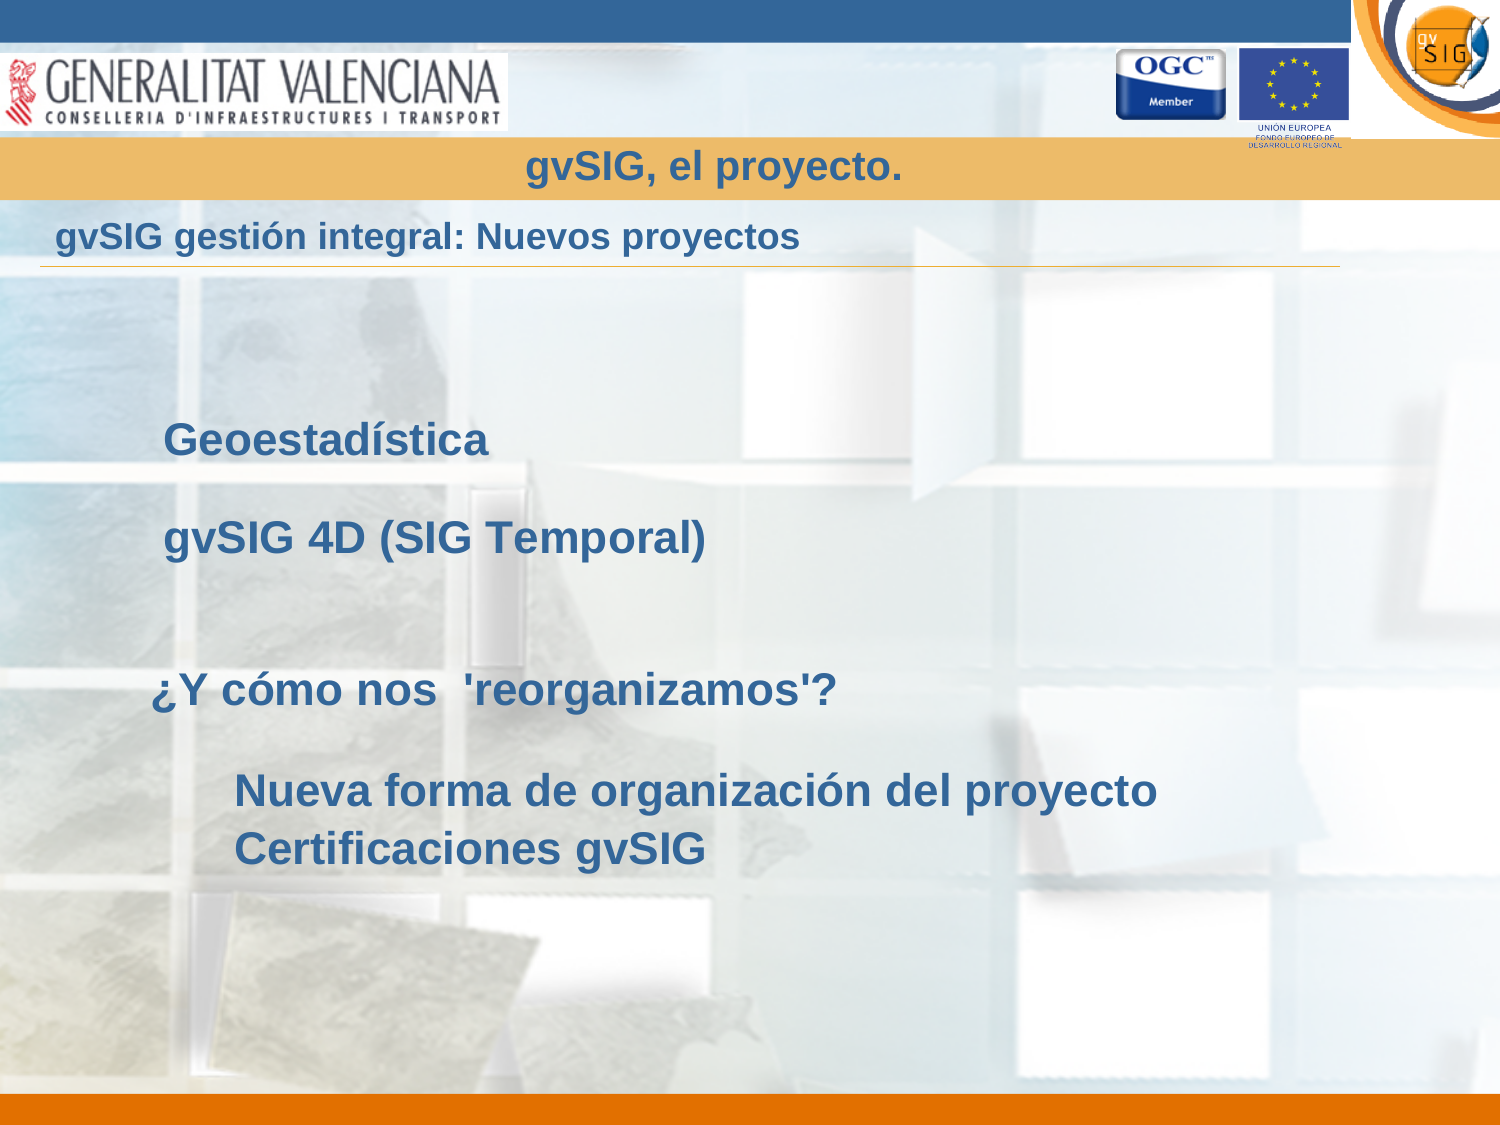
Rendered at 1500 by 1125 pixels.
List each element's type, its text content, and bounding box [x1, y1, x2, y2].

text_box gvSIG gestión integral: Nuevos proyectos [40, 210, 1033, 271]
picture [0, 53, 508, 131]
text_box gvSIG, el proyecto. [0, 137, 1429, 203]
picture [1116, 49, 1226, 120]
picture [1237, 0, 1500, 139]
text_box ¿Y cómo nos 'reorganizamos'? Nueva forma de organización del proyecto Certificaciones gvSIG [135, 557, 1428, 895]
text_box Geoestadística gvSIG 4D (SIG Temporal) [135, 357, 1428, 557]
